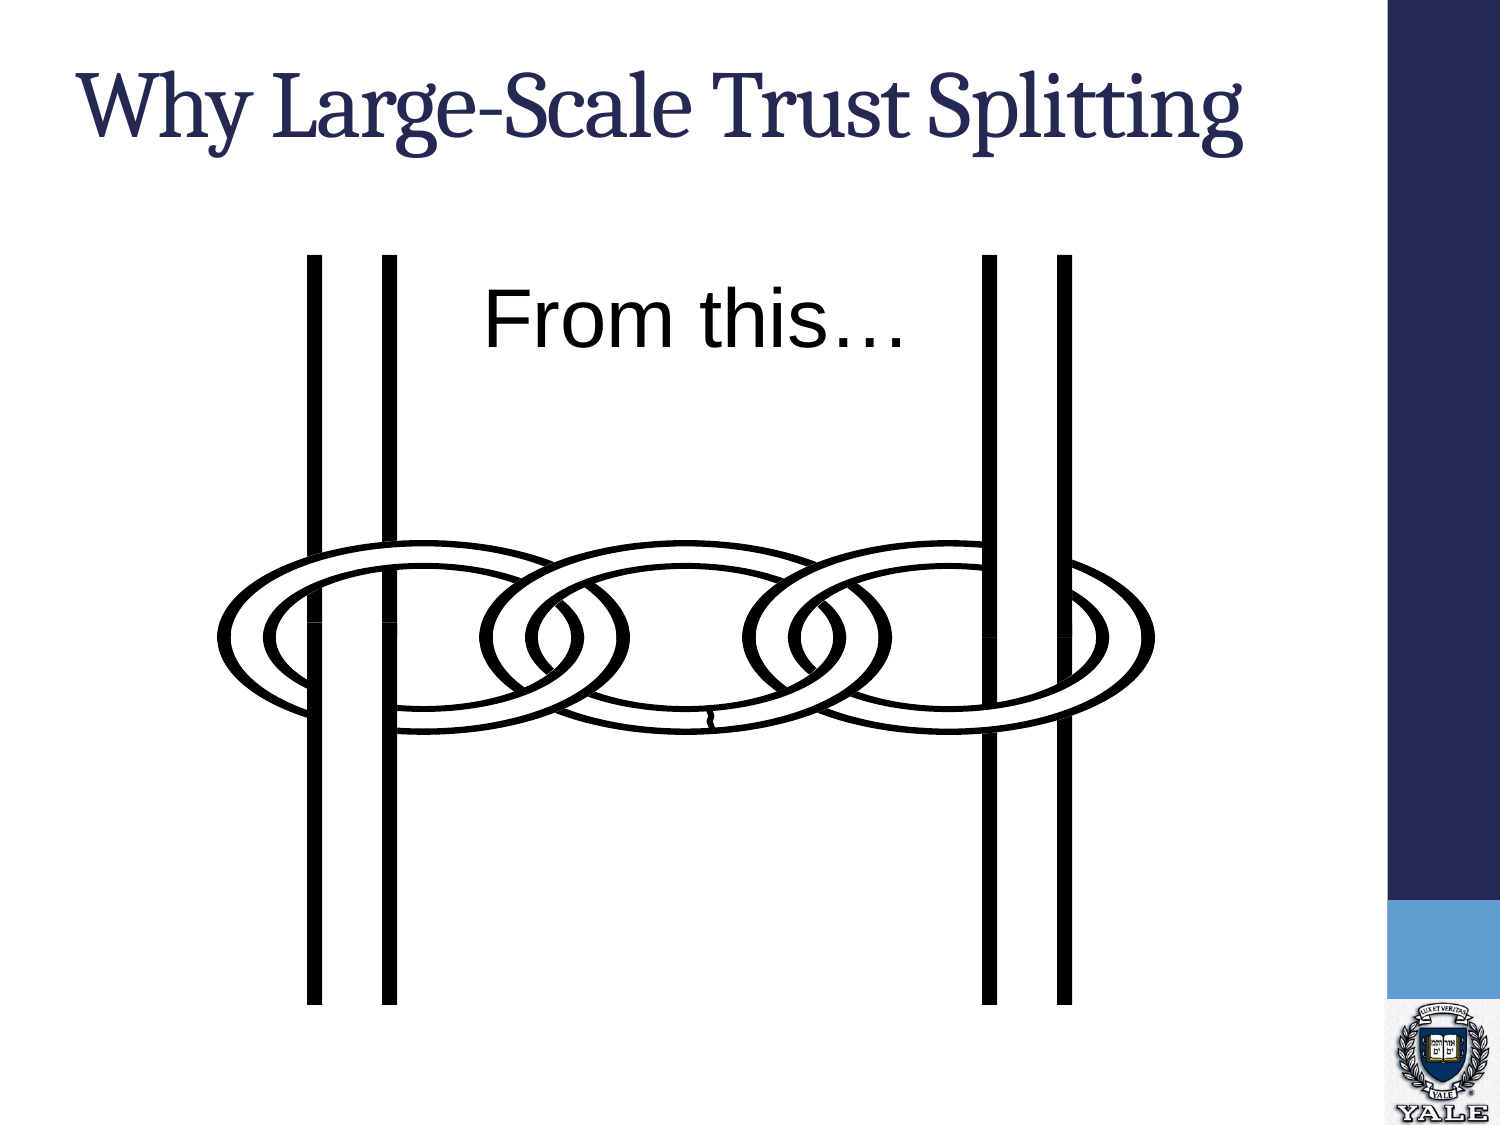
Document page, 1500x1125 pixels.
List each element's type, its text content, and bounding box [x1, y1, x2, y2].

picture [1384, 999, 1500, 1125]
text_box [217, 254, 1156, 1005]
title Why Large-Scale Trust Splitting [75, 12, 1325, 200]
text_box From this… [435, 264, 961, 465]
